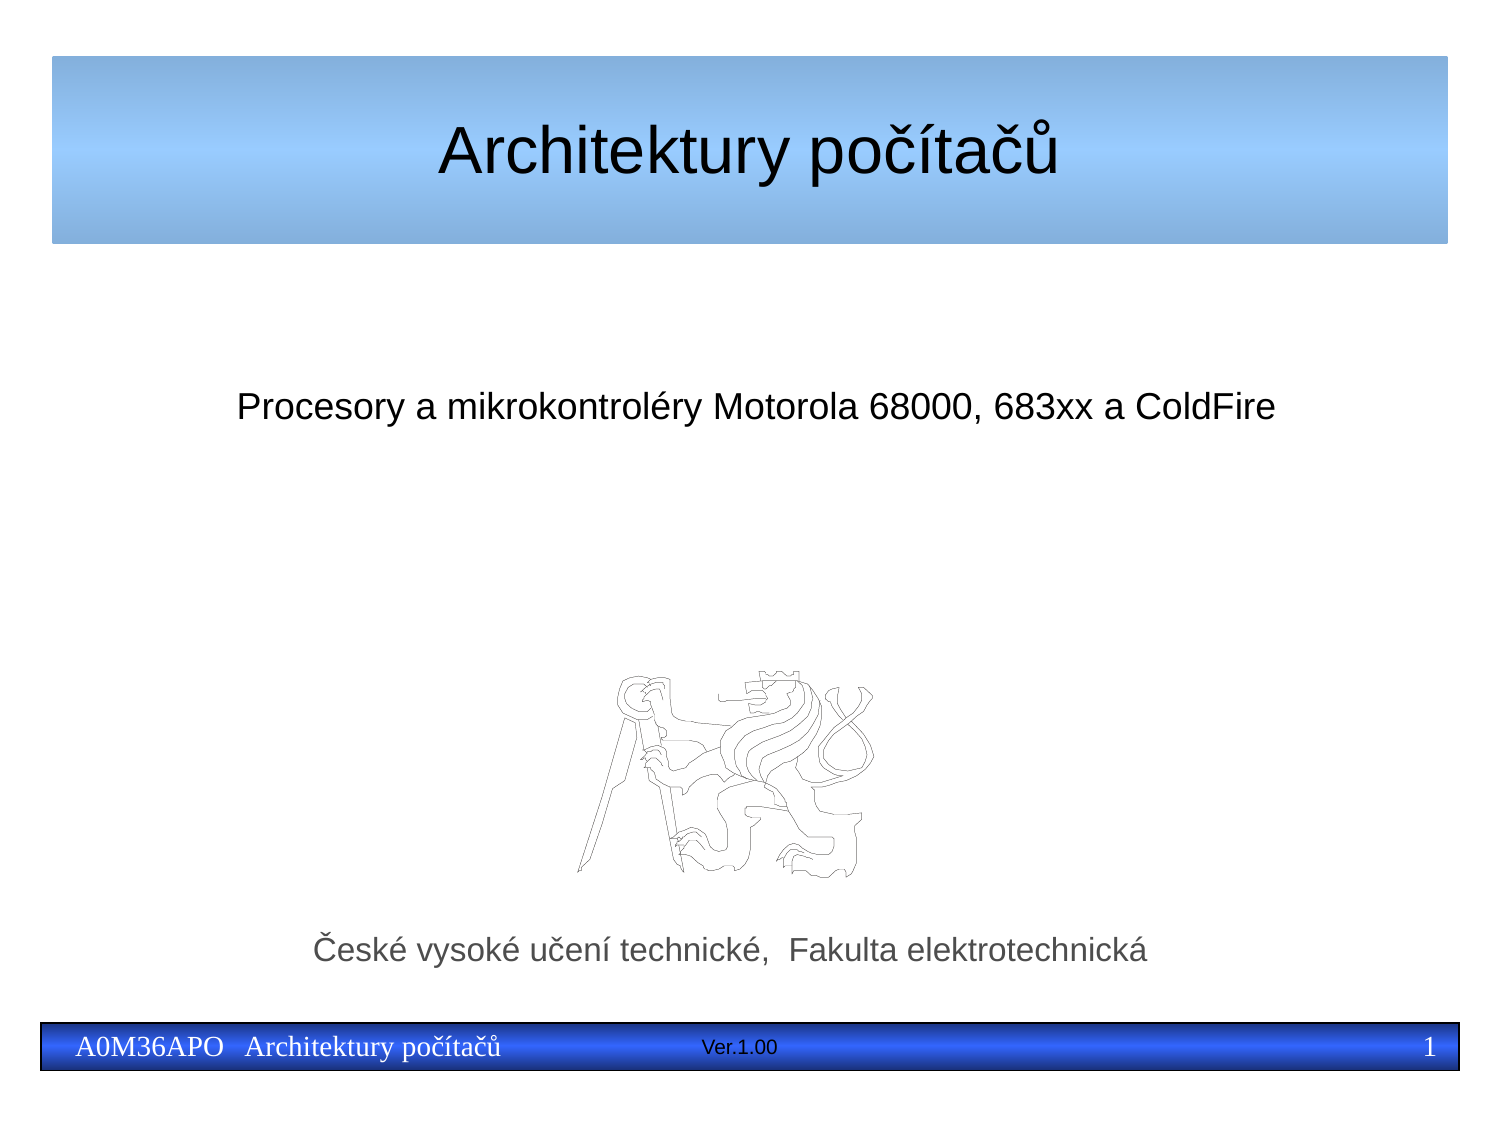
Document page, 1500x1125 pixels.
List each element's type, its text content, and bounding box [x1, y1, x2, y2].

title Architektury počítačů [52, 56, 1448, 244]
text_box České vysoké učení technické, Fakulta elektrotechnická [298, 920, 1202, 977]
text_box Procesory a mikrokontroléry Motorola 68000, 683xx a ColdFire‏ [53, 374, 1447, 435]
text_box Ver.1.00 [686, 1028, 805, 1065]
chart [574, 668, 879, 884]
